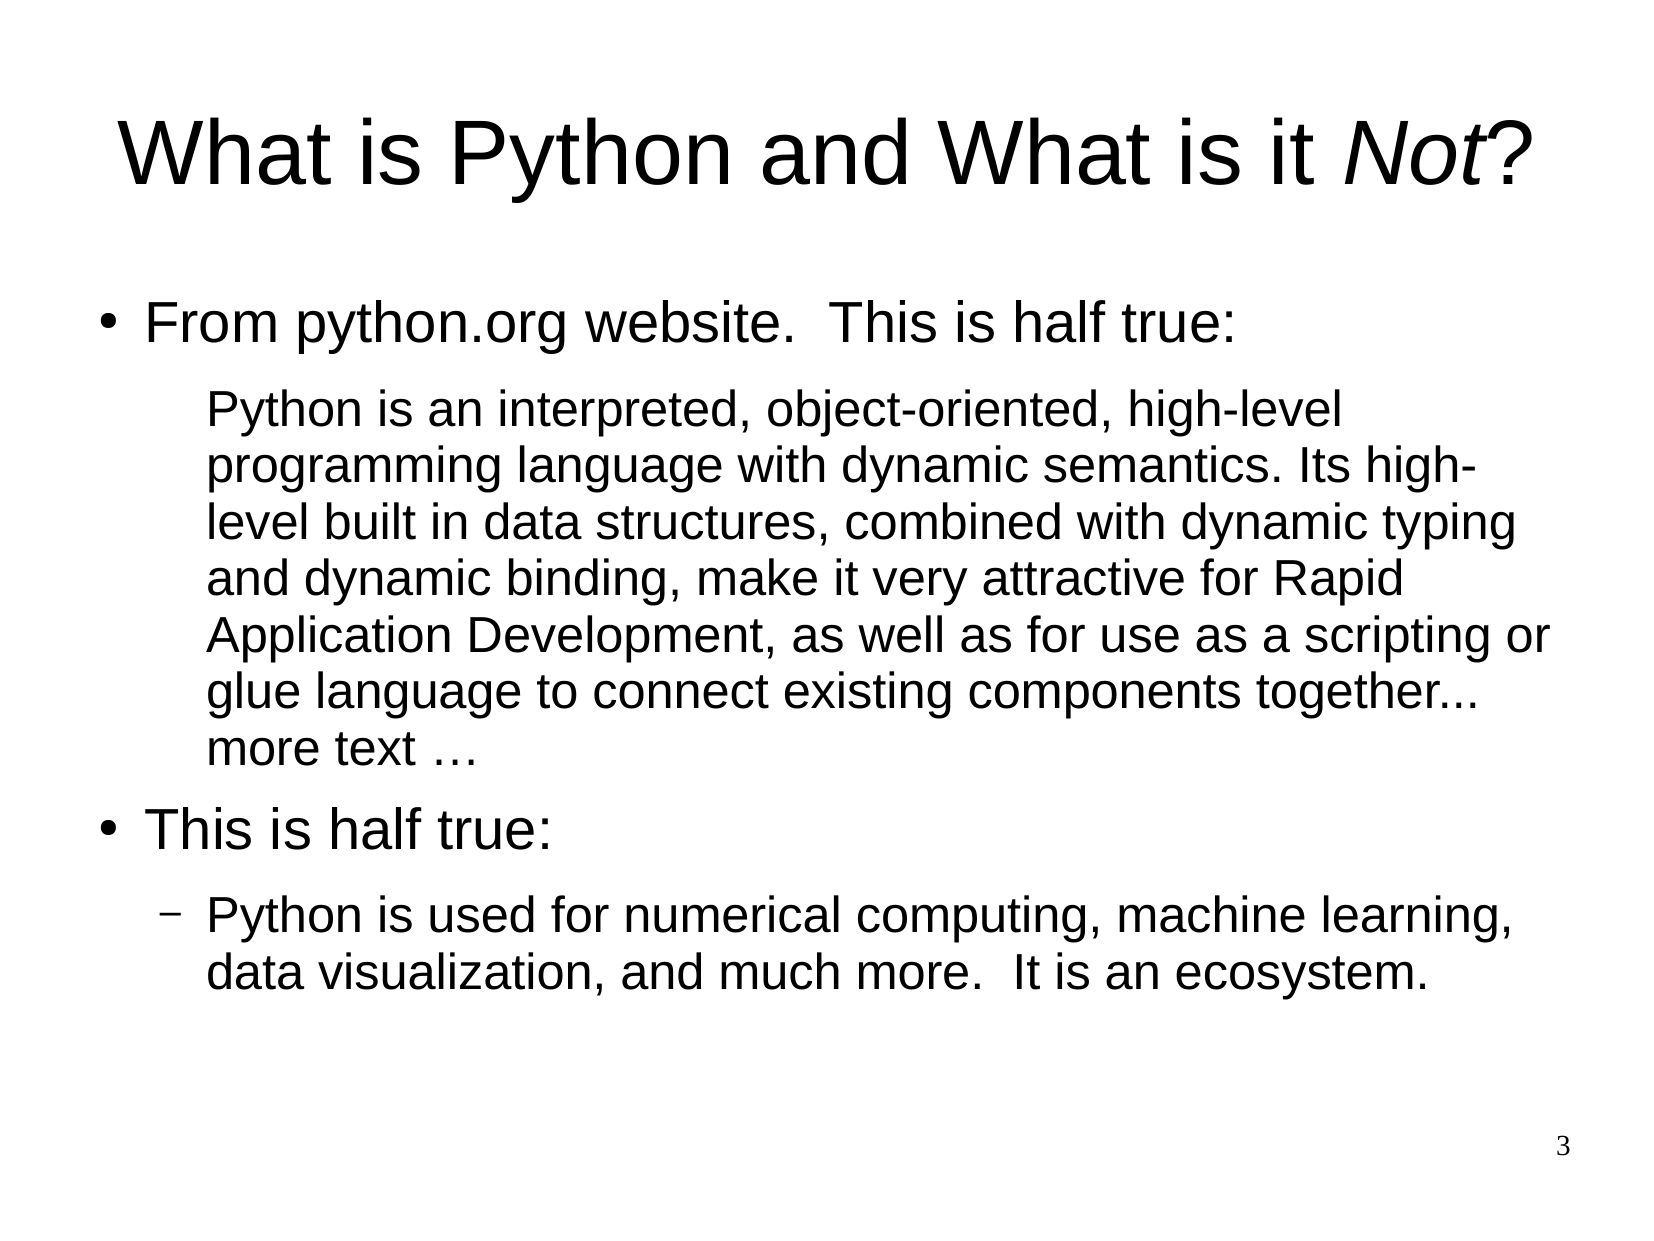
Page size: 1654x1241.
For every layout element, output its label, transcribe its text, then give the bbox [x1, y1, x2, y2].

title What is Python and What is it Not? [82, 49, 1571, 257]
list From python.org website. This is half true: Python is an interpreted, object-oriented, high-level programming language with dynamic semantics. Its high-level built in data structures, combined with dynamic typing and dynamic binding, make it very attractive for Rapid Application Development, as well as for use as a scripting or glue language to connect existing components together... more text … This is half true: Python is used for numerical computing, machine learning, data visualization, and much more. It is an ecosystem. [82, 290, 1571, 1010]
